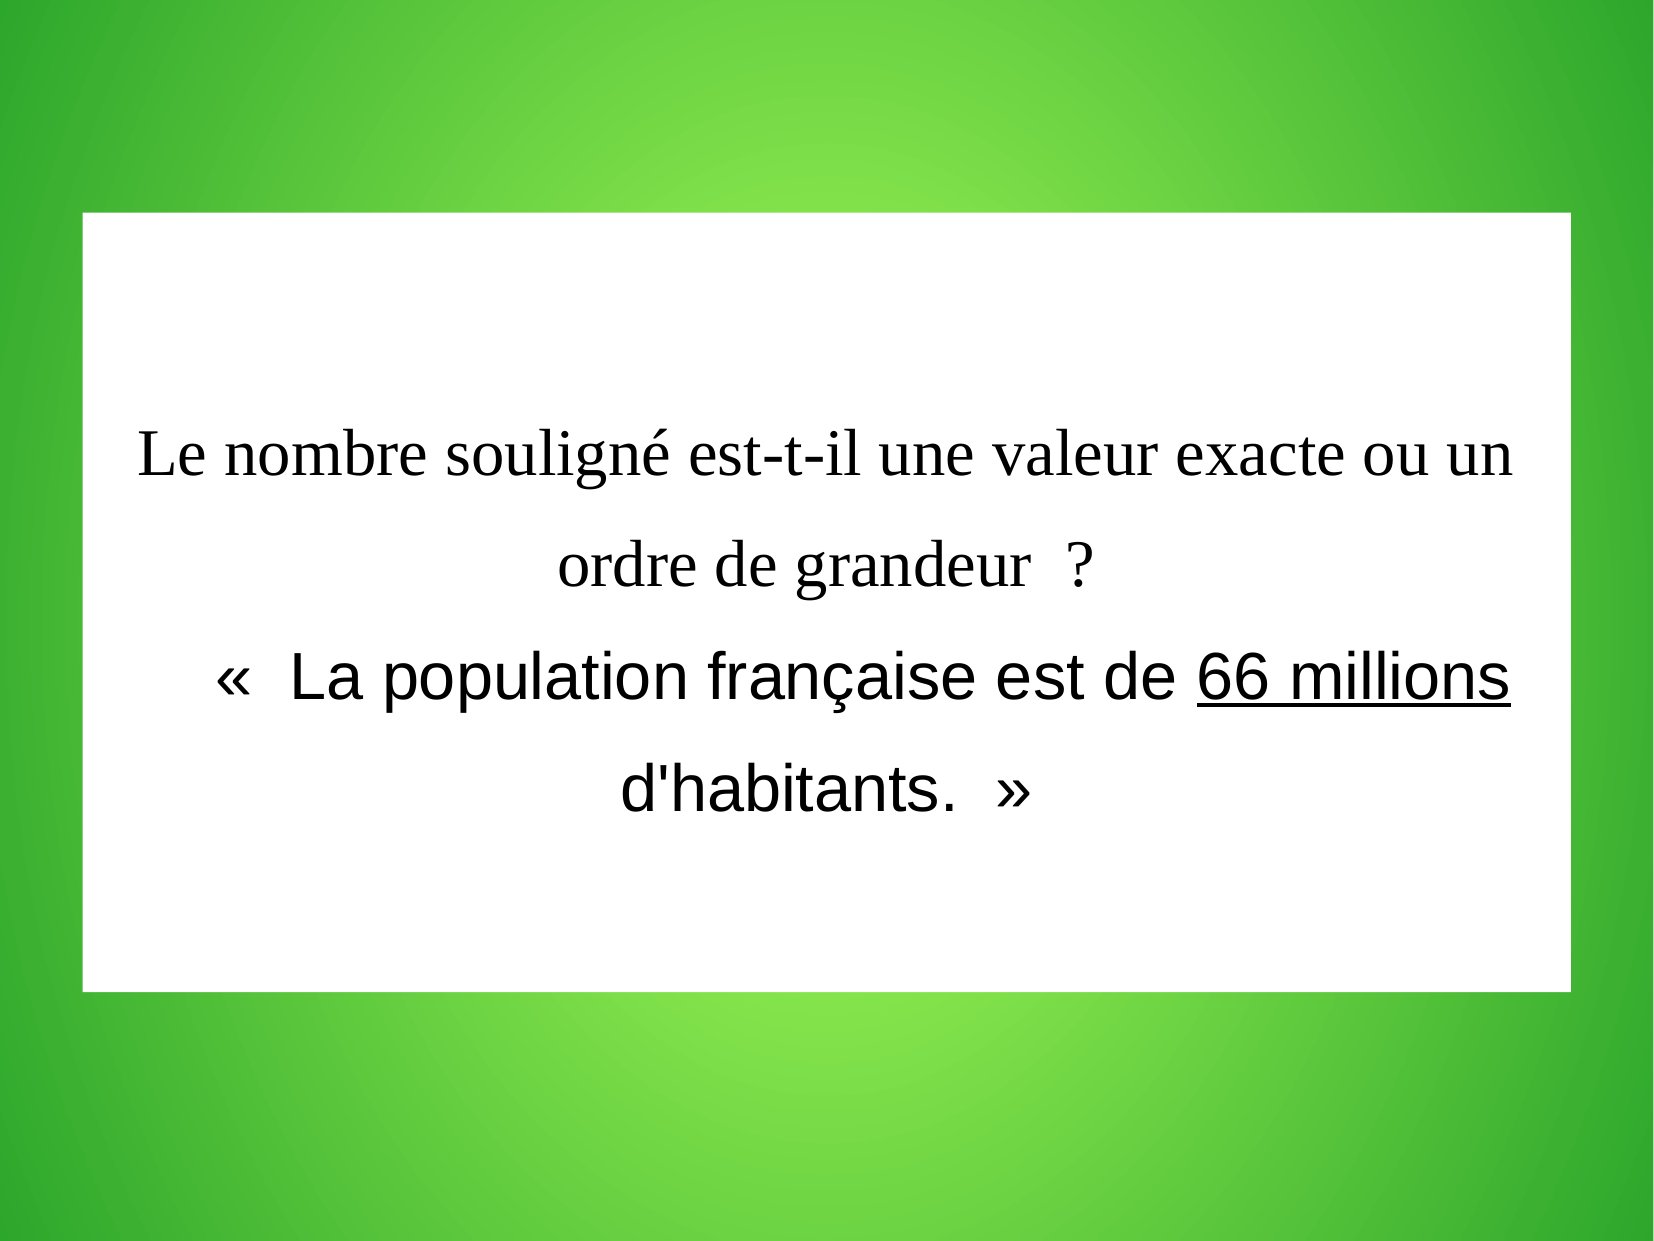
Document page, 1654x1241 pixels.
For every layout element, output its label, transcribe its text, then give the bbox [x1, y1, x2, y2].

picture [0, 0, 1654, 1241]
subtitle Le nombre souligné est-t-il une valeur exacte ou un ordre de grandeur ? « La population française est de 66 millions d'habitants. » [82, 212, 1571, 993]
